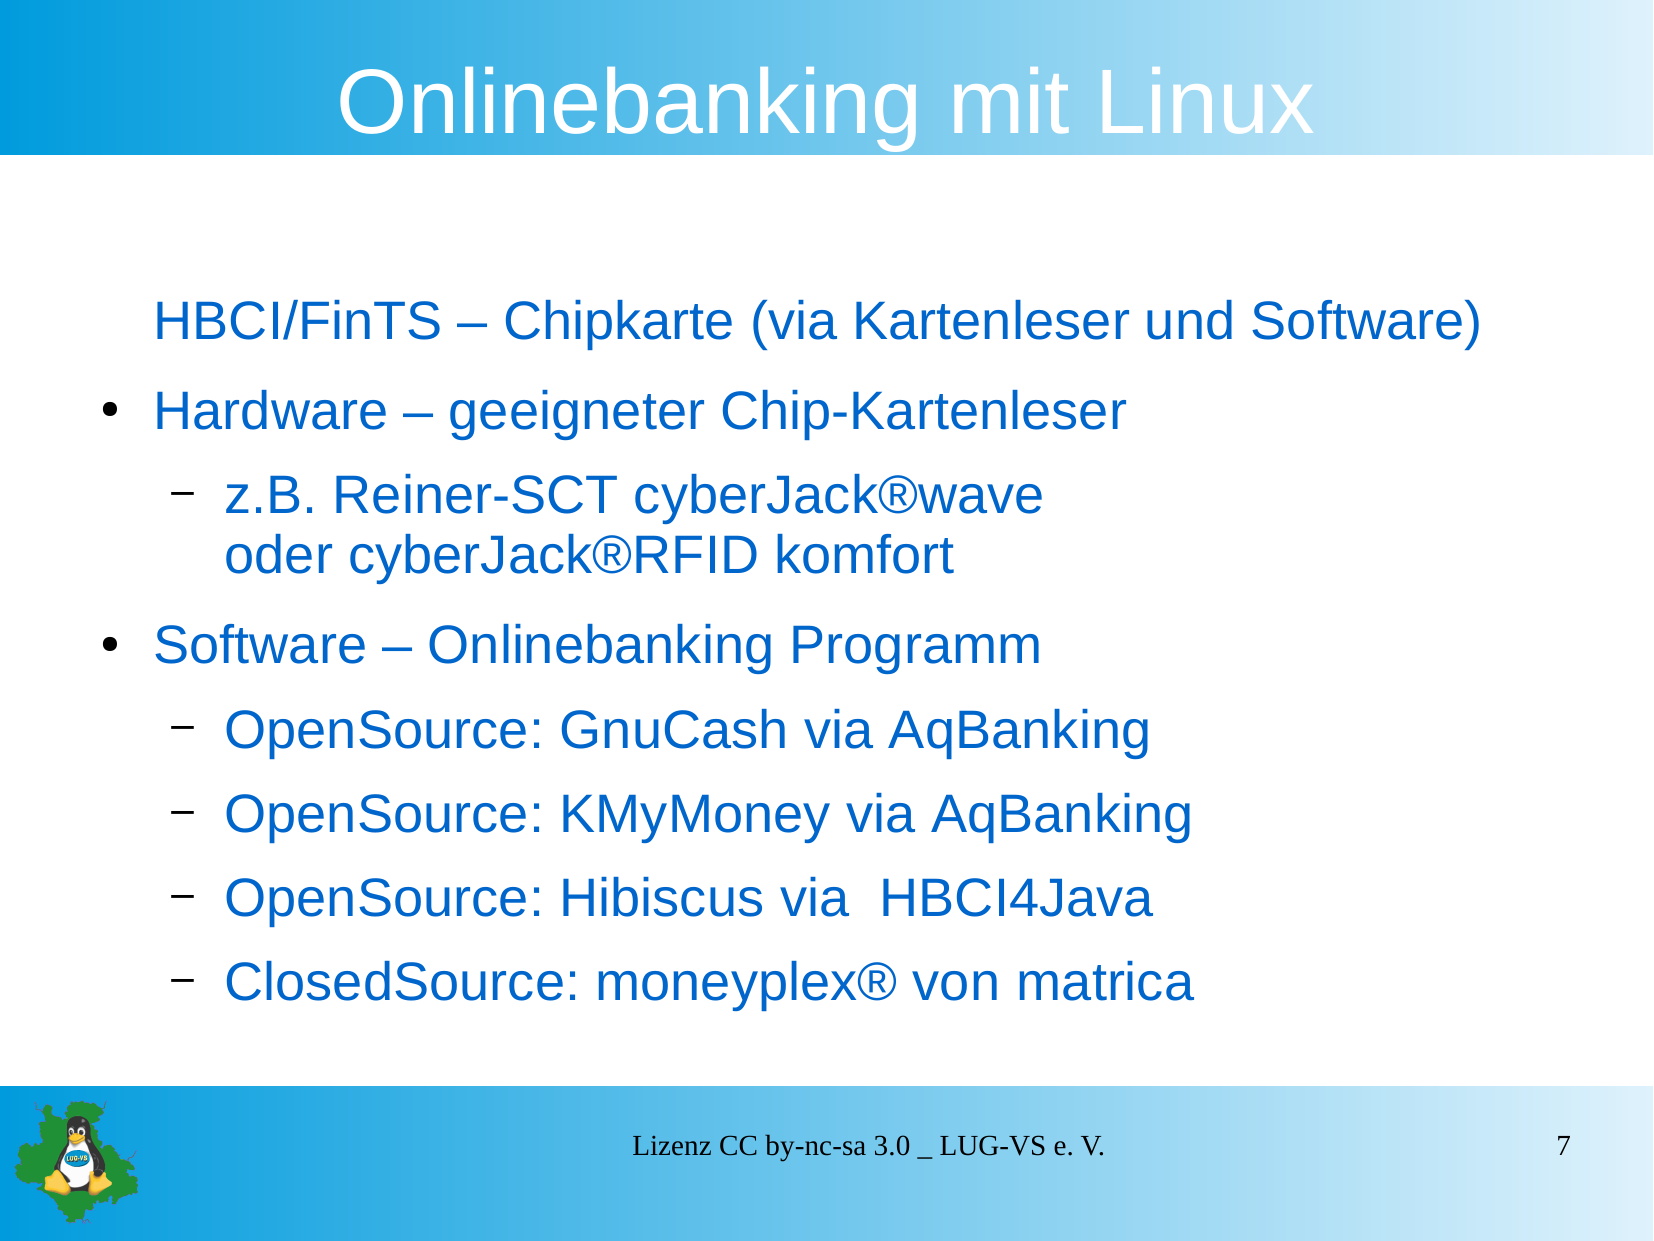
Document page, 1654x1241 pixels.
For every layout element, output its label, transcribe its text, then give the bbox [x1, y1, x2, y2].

list HBCI/FinTS – Chipkarte (via Kartenleser und Software) Hardware – geeigneter Chip-Kartenleser z.B. Reiner-SCT cyberJack®wave oder cyberJack®RFID komfort Software – Onlinebanking Programm OpenSource: GnuCash via AqBanking OpenSource: KMyMoney via AqBanking OpenSource: Hibiscus via HBCI4Java ClosedSource: moneyplex® von matrica [82, 290, 1571, 1010]
text_box [82, 49, 1571, 155]
picture [16, 1086, 142, 1241]
